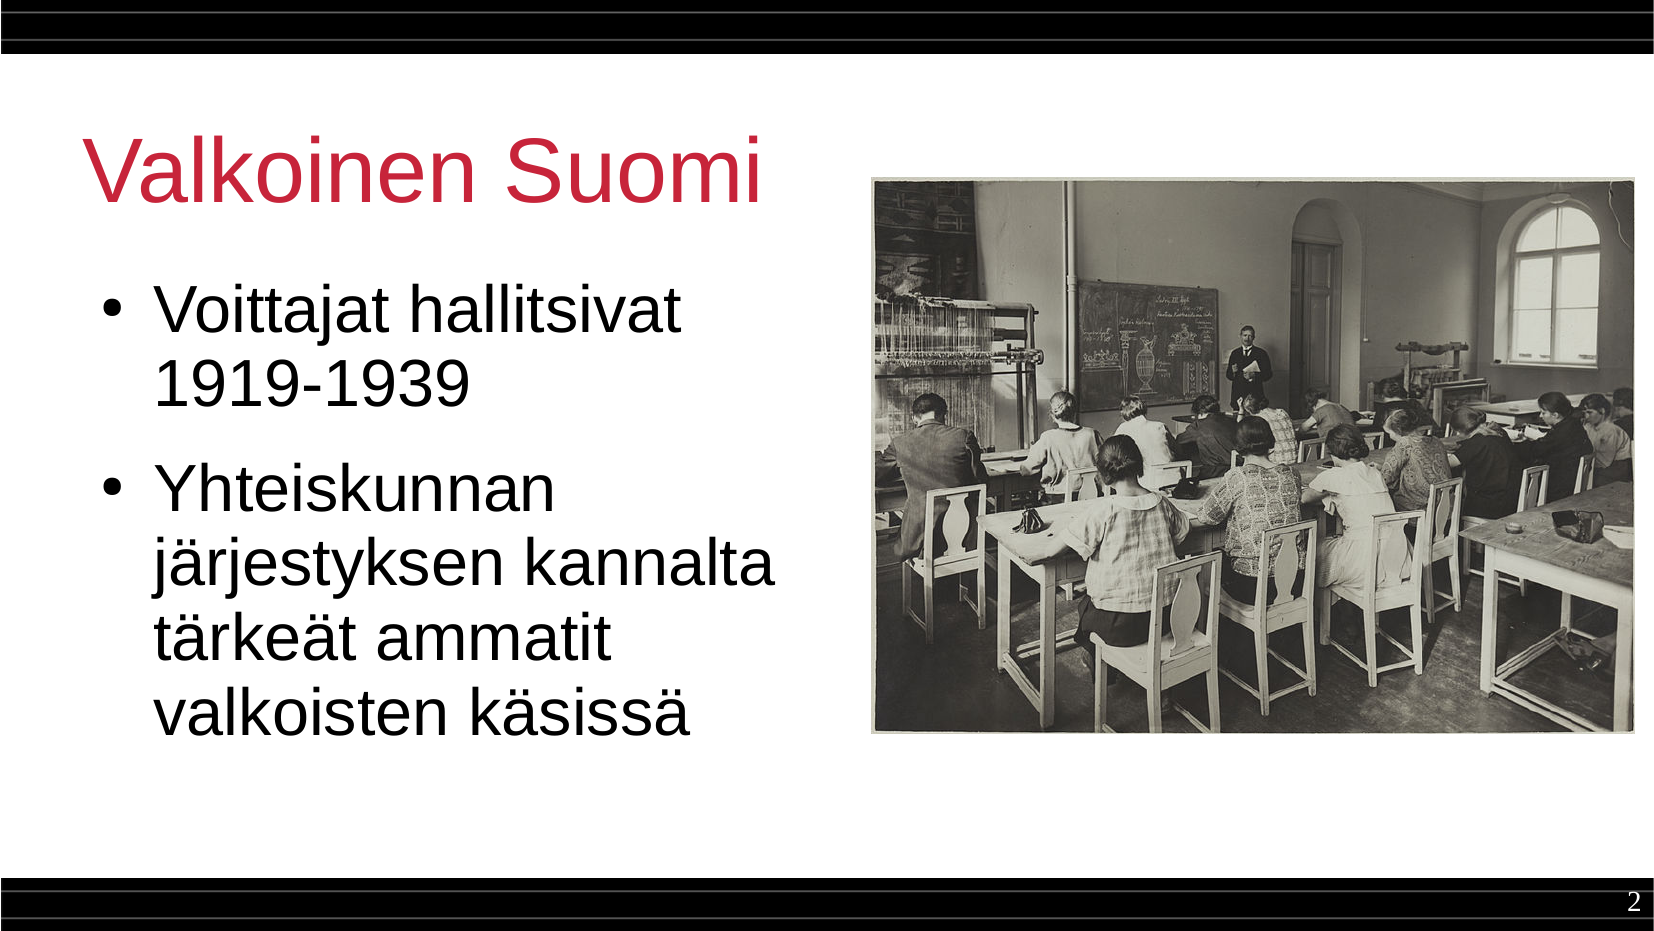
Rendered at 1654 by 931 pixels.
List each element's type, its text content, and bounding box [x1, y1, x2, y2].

picture [1, 0, 1654, 54]
title Valkoinen Suomi [82, 92, 1571, 249]
picture [1, 878, 1654, 931]
list Voittajat hallitsivat 1919-1939 Yhteiskunnan järjestyksen kannalta tärkeät ammatit valkoisten käsissä [82, 271, 839, 851]
picture [871, 177, 1635, 734]
